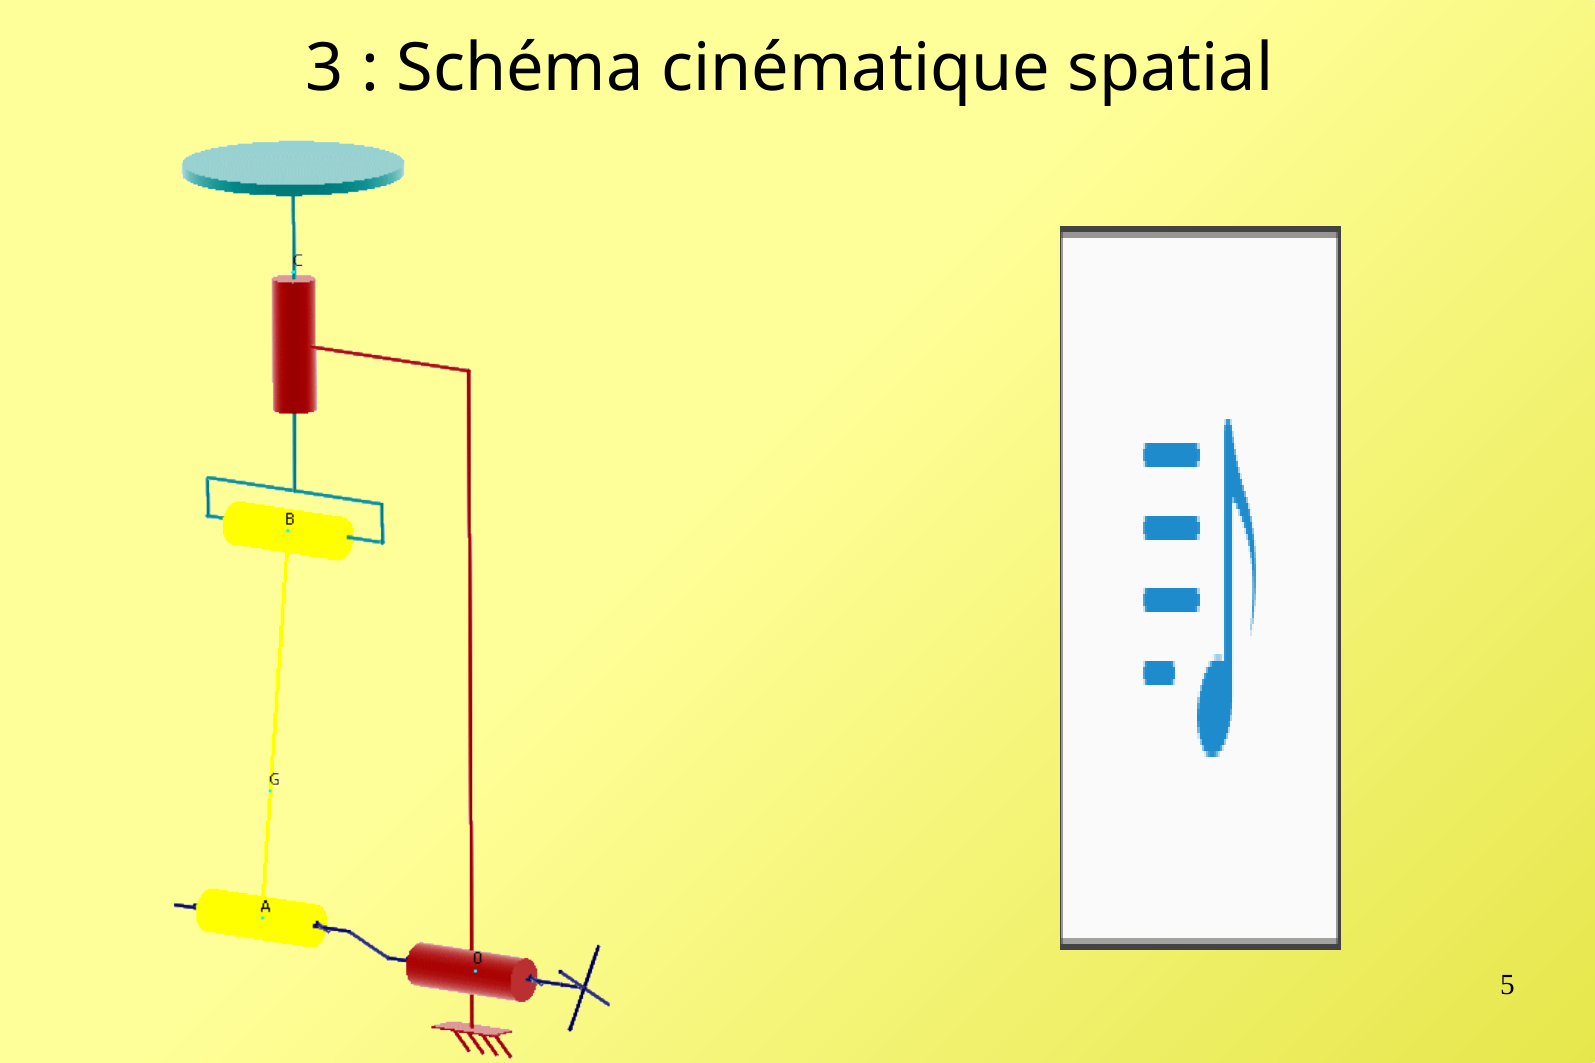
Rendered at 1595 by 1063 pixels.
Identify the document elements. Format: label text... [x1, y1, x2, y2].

subtitle 3 : Schéma cinématique spatial [72, 17, 1508, 112]
text_box [1059, 225, 1342, 952]
picture [146, 117, 625, 1063]
